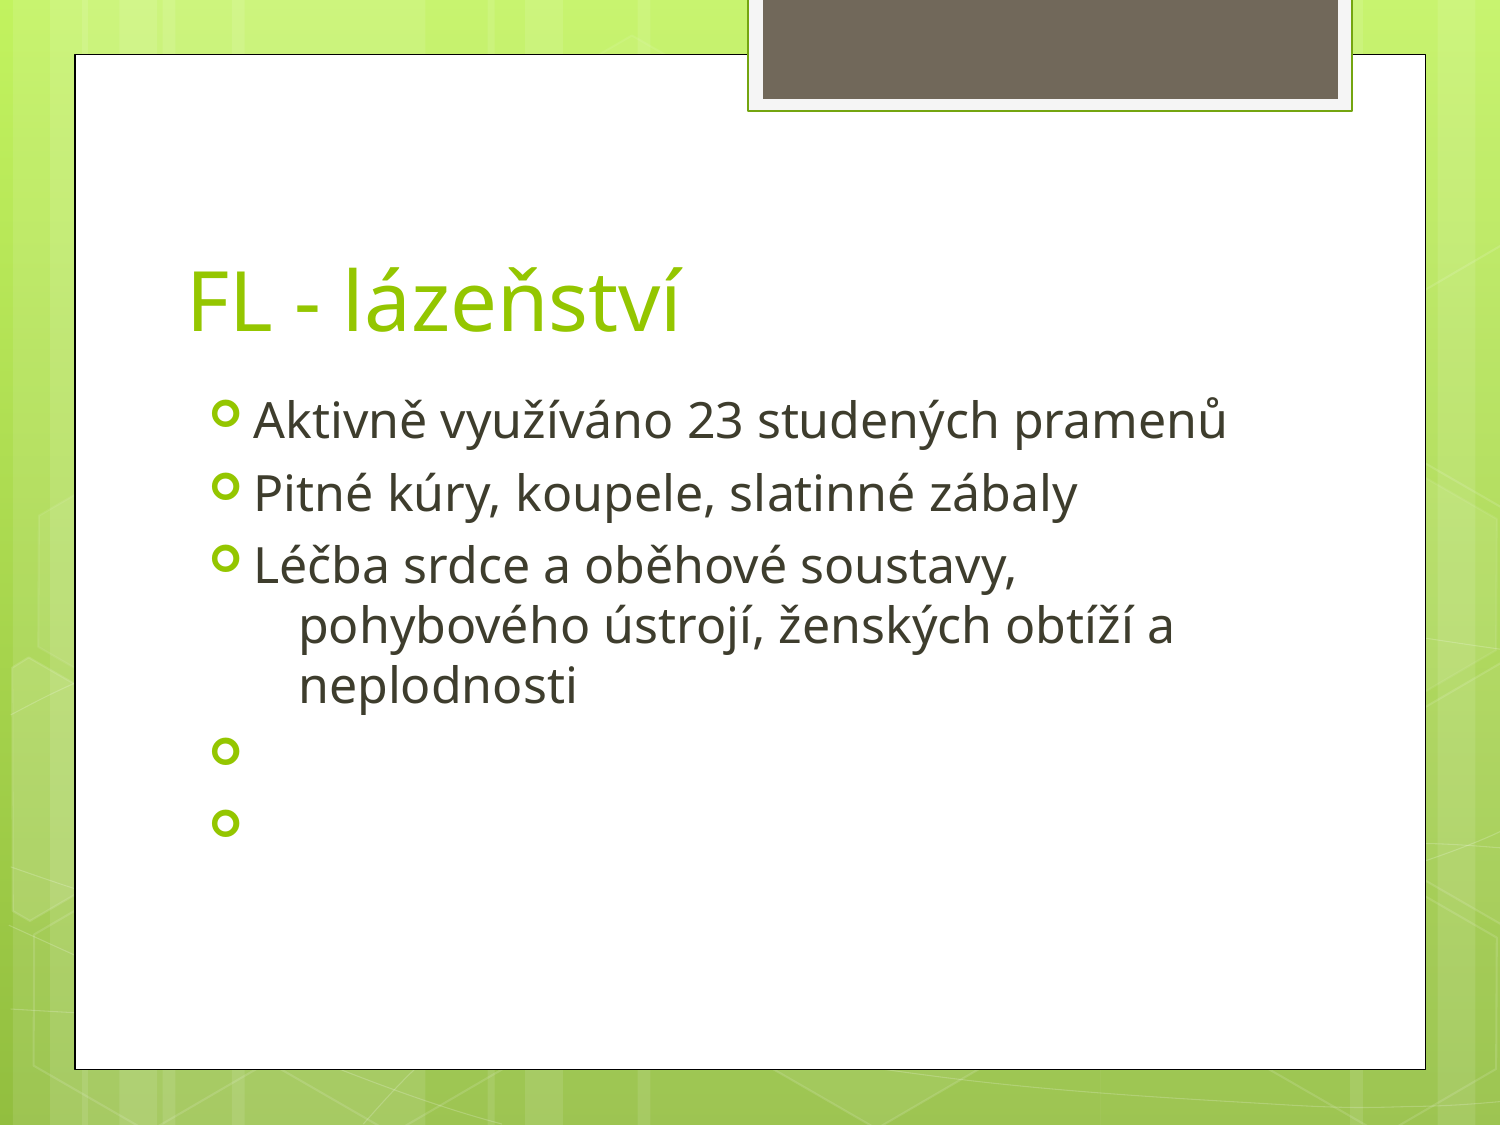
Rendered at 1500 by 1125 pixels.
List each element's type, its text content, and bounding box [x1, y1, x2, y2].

title FL - lázeňství [171, 168, 1324, 356]
list Aktivně využíváno 23 studených pramenů Pitné kúry, koupele, slatinné zábaly Léčba srdce a oběhové soustavy, pohybového ústrojí, ženských obtíží a neplodnosti [171, 381, 1283, 957]
